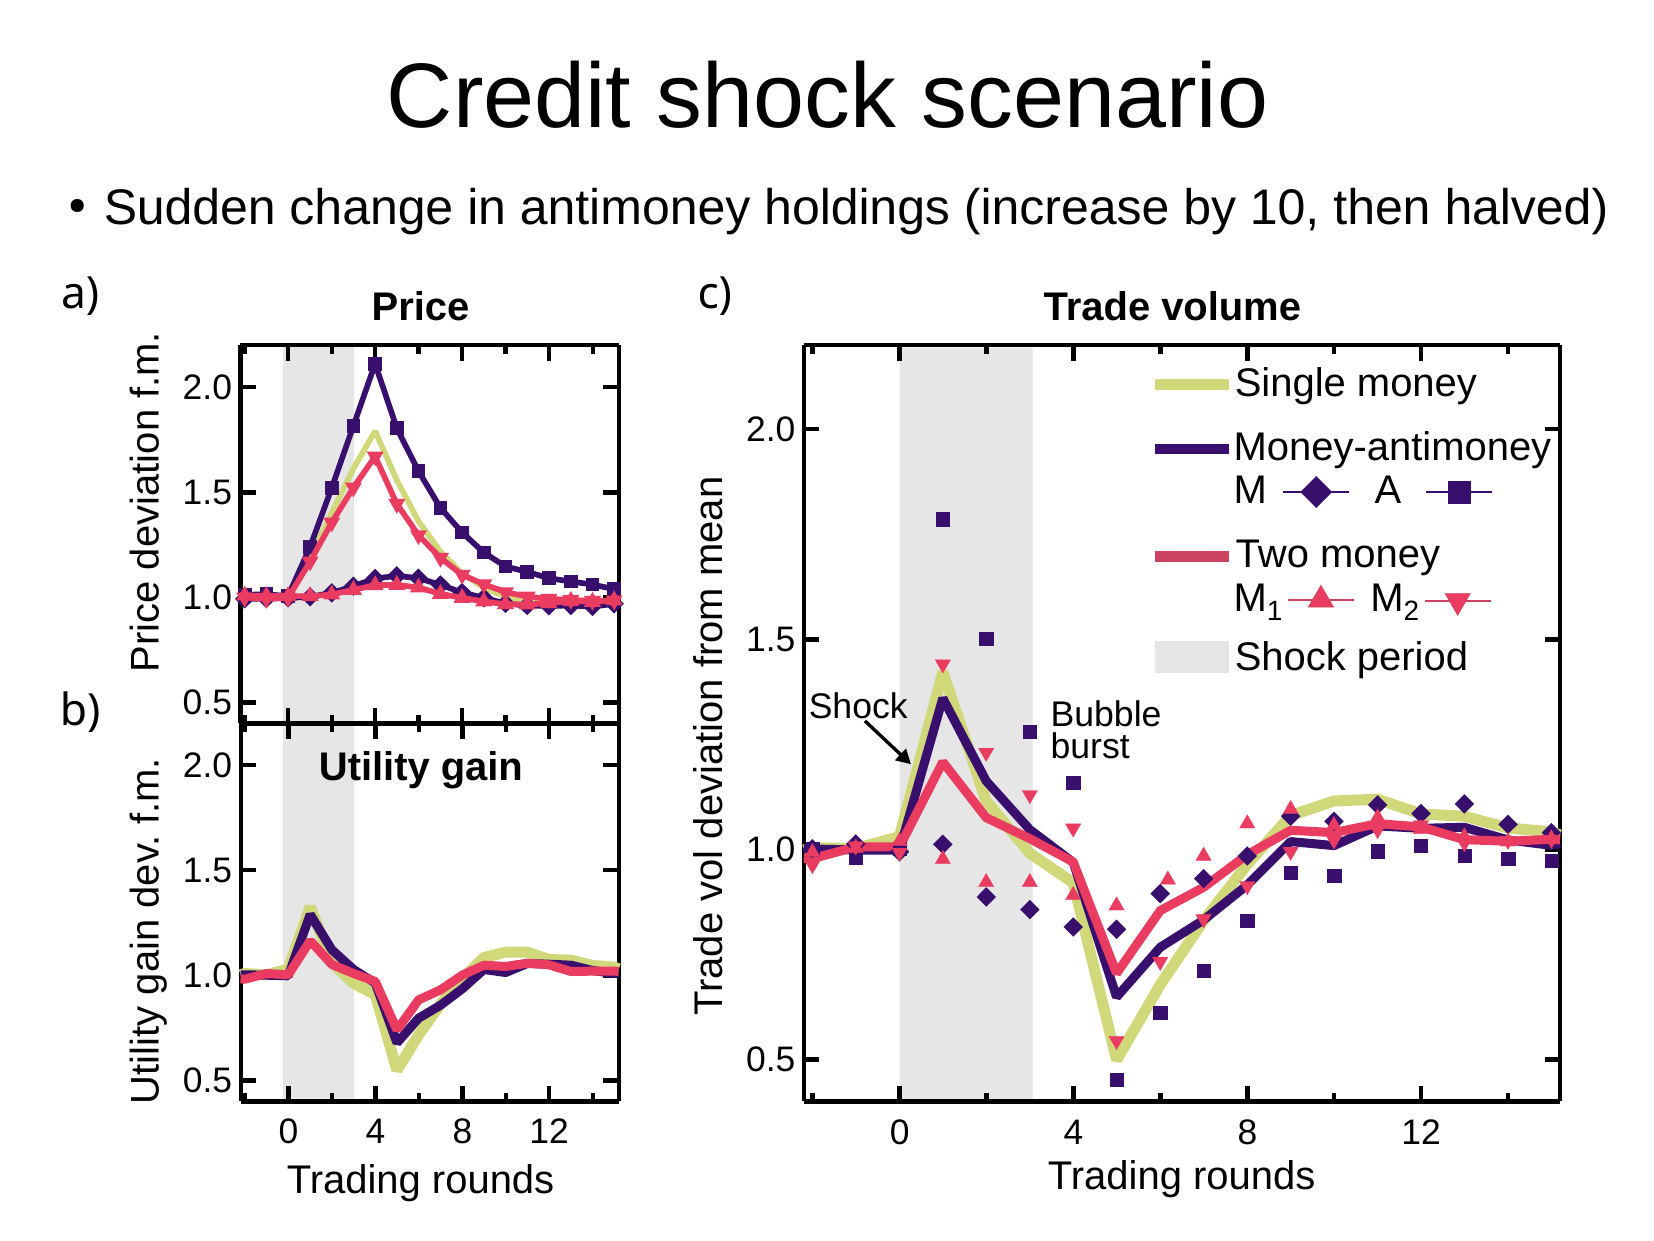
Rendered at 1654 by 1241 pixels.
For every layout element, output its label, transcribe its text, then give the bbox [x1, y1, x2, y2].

picture [60, 562, 1576, 1241]
title Credit shock scenario [53, 44, 1604, 147]
text_box Sudden change in antimoney holdings (increase by 10, then halved) [53, 171, 1646, 562]
